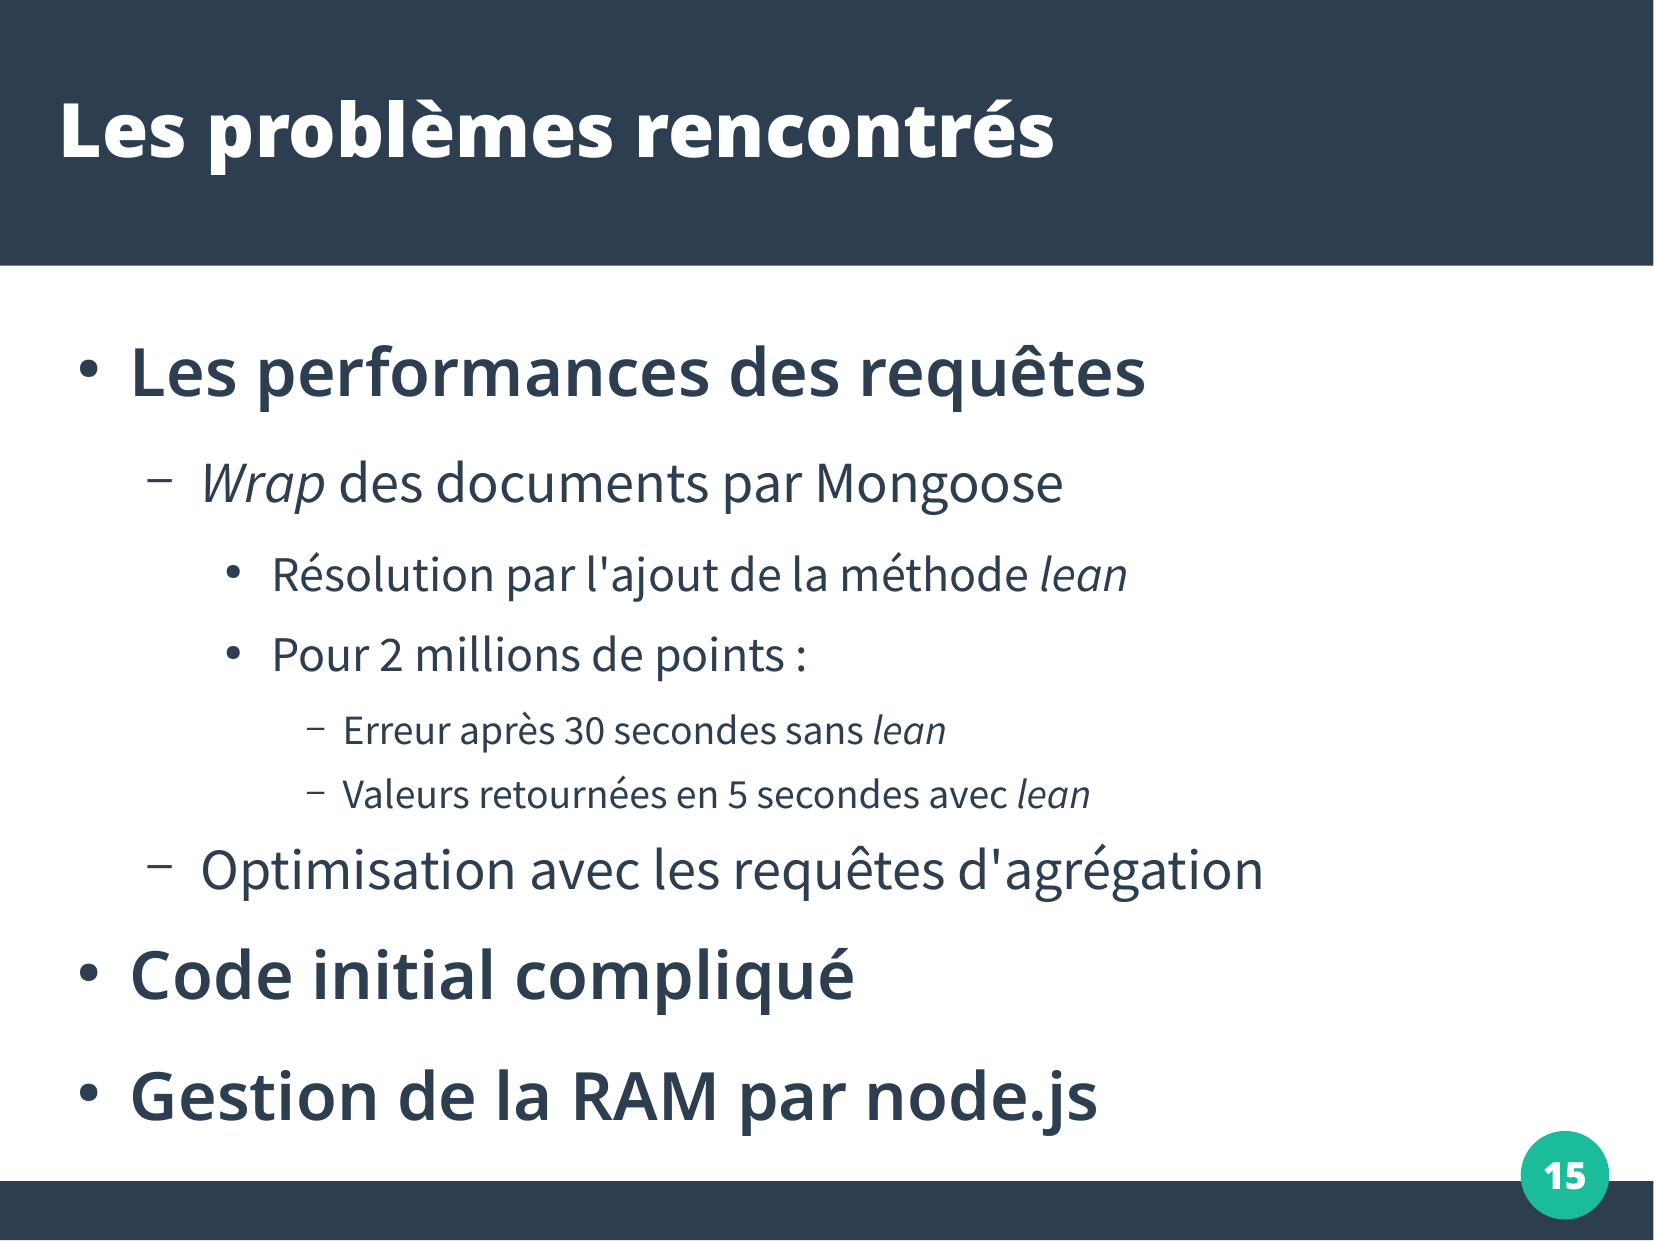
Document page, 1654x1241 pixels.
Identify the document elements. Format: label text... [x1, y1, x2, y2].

title Les problèmes rencontrés [59, 49, 1595, 207]
list Les performances des requêtes Wrap des documents par Mongoose Résolution par l'ajout de la méthode lean Pour 2 millions de points : Erreur après 30 secondes sans lean Valeurs retournées en 5 secondes avec lean Optimisation avec les requêtes d'agrégation Code initial compliqué Gestion de la RAM par node.js [59, 324, 1595, 1152]
